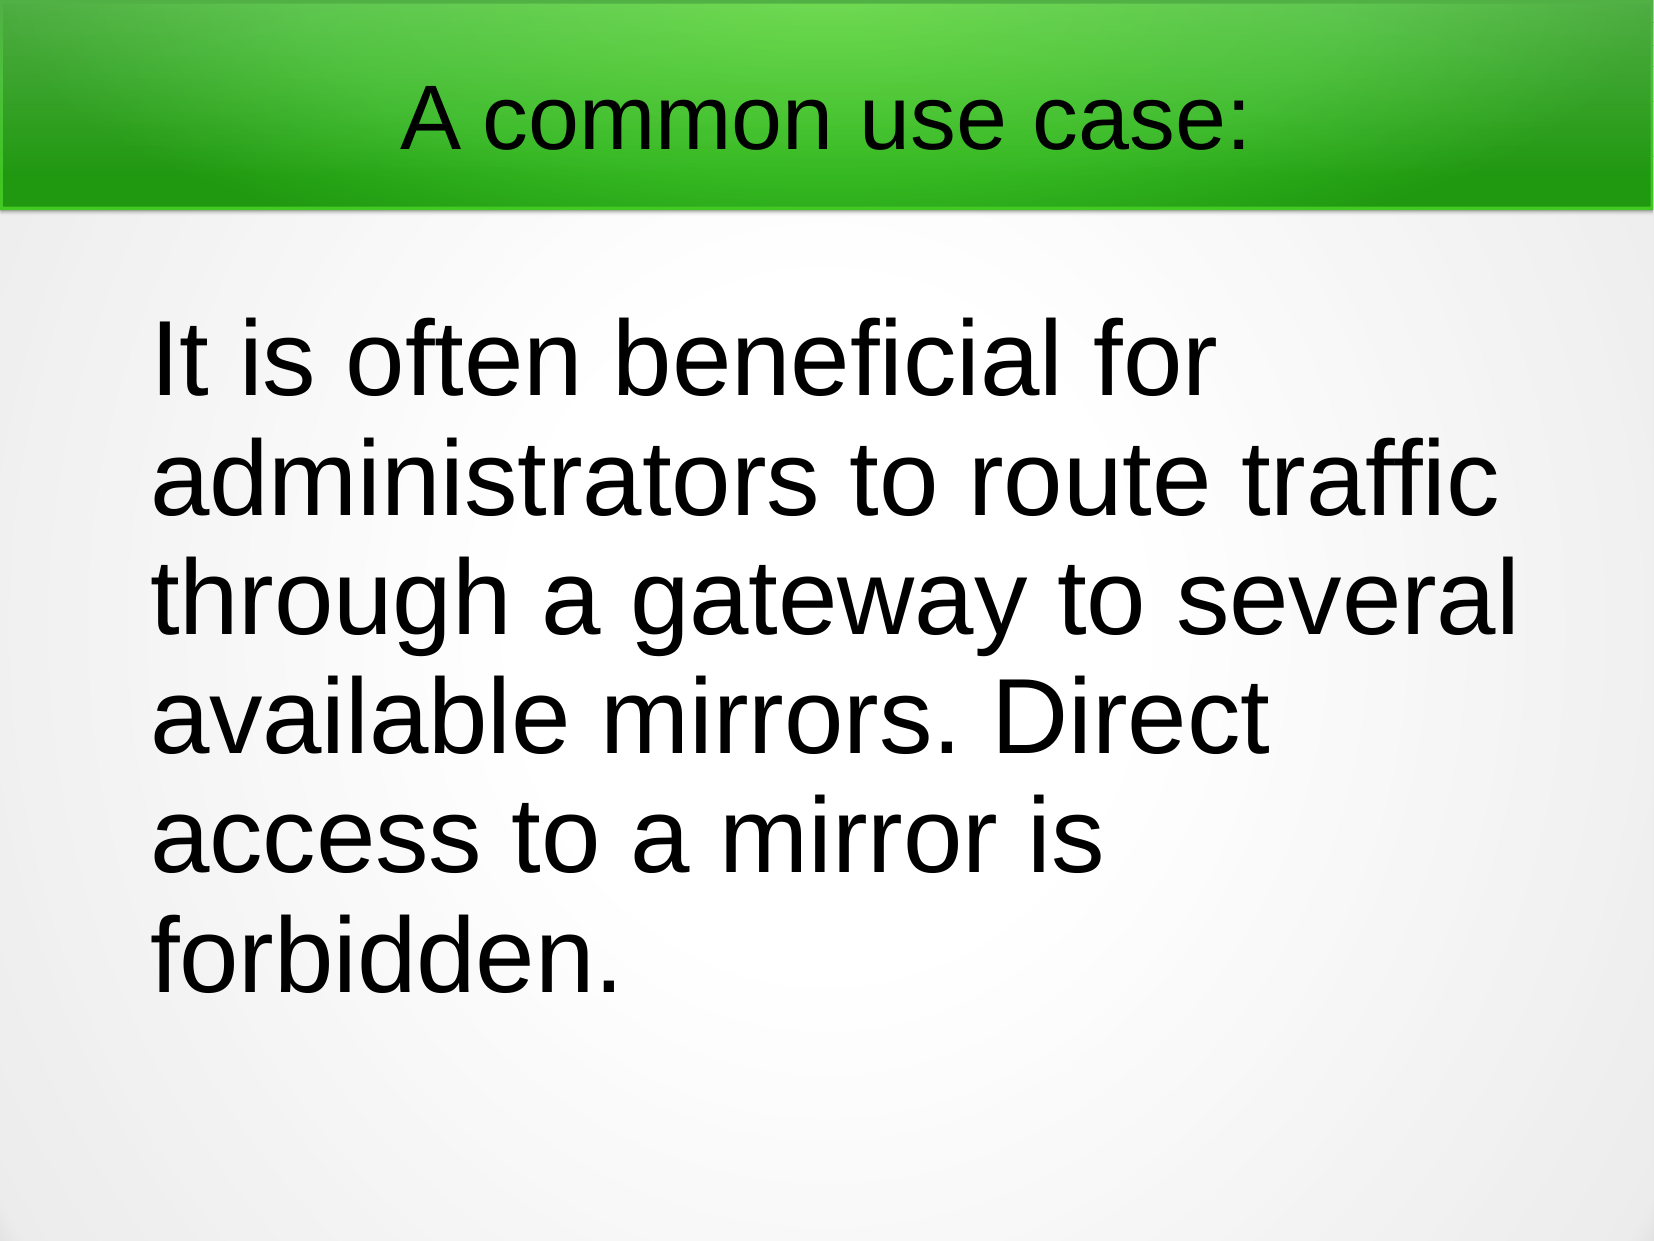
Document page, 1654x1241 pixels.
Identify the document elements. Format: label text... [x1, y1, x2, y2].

list It is often beneficial for administrators to route traffic through a gateway to several available mirrors. Direct access to a mirror is forbidden. [82, 299, 1571, 1019]
title A common use case: [82, 47, 1571, 189]
